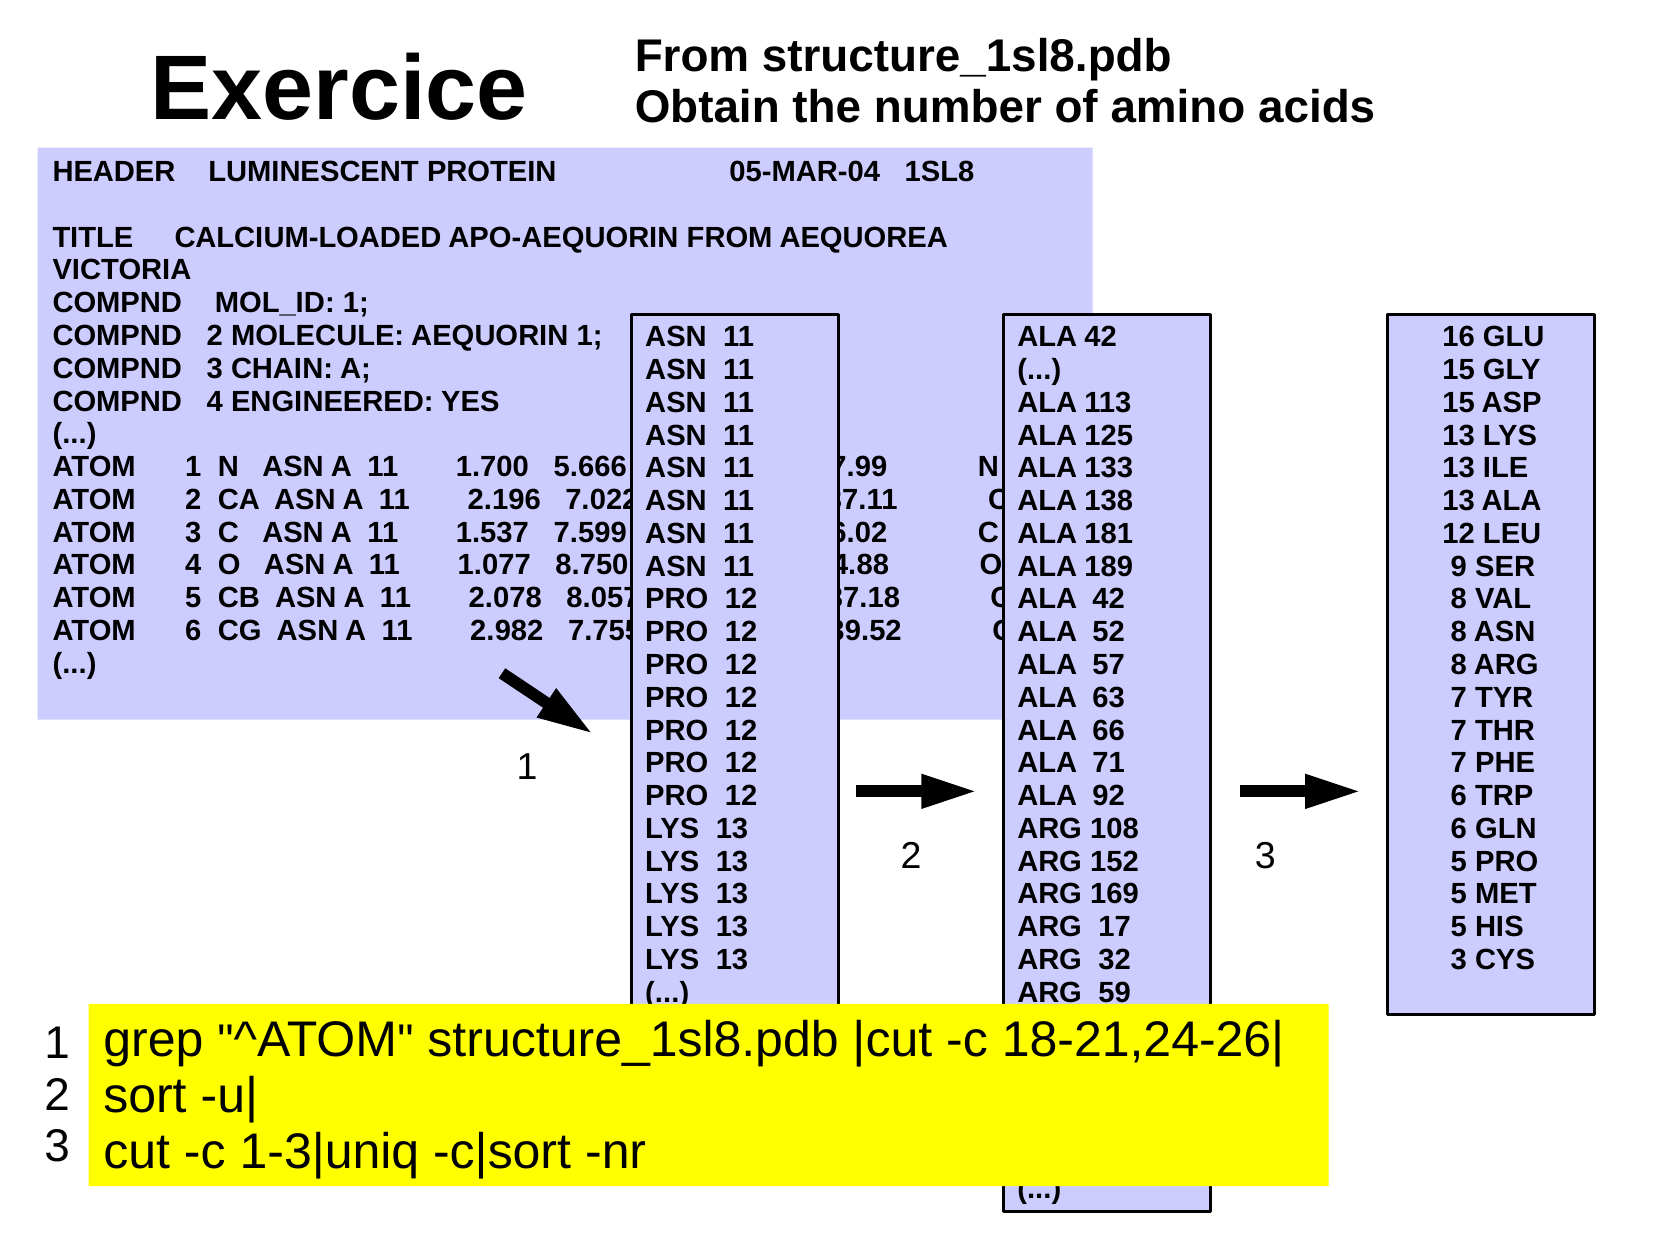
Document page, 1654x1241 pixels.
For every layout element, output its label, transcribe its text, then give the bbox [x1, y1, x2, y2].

text_box Exercice [29, 29, 650, 147]
text_box ASN 11 ASN 11 ASN 11 ASN 11 ASN 11 ASN 11 ASN 11 ASN 11 PRO 12 PRO 12 PRO 12 PRO 12 PRO 12 PRO 12 PRO 12 LYS 13 LYS 13 LYS 13 LYS 13 LYS 13 (...) [631, 314, 839, 1003]
text_box ALA 42 (...) ALA 113 ALA 125 ALA 133 ALA 138 ALA 181 ALA 189 ALA 42 ALA 52 ALA 57 ALA 63 ALA 66 ALA 71 ALA 92 ARG 108 ARG 152 ARG 169 ARG 17 ARG 32 ARG 59 ARG 90 ARG 98 ASN 102 ASN 11 ASN 123 (...) [1003, 314, 1211, 1003]
text_box 2 [885, 826, 945, 884]
text_box ALA 42 (...) ALA 113 ALA 125 ALA 133 ALA 138 ALA 181 ALA 189 ALA 42 ALA 52 ALA 57 ALA 63 ALA 66 ALA 71 ALA 92 ARG 108 ARG 152 ARG 169 ARG 17 ARG 32 ARG 59 ARG 90 ARG 98 ASN 102 ASN 11 ASN 123 (...) [1003, 1187, 1211, 1212]
text_box 3 [1240, 826, 1329, 884]
text_box From structure_1sl8.pdb Obtain the number of amino acids [620, 22, 1536, 140]
text_box 1 2 3 [29, 1009, 119, 1182]
text_box HEADER LUMINESCENT PROTEIN 05-MAR-04 1SL8 TITLE CALCIUM-LOADED APO-AEQUORIN FROM AEQUOREA VICTORIA COMPND MOL_ID: 1; COMPND 2 MOLECULE: AEQUORIN 1; COMPND 3 CHAIN: A; COMPND 4 ENGINEERED: YES (...) ATOM 1 N ASN A 11 1.700 5.666 56.904 1.00 37.99 N ATOM 2 CA ASN A 11 2.196 7.022 57.369 1.00 37.11 C ATOM 3 C ASN A 11 1.537 7.599 58.630 1.00 36.02 C ATOM 4 O ASN A 11 1.077 8.750 58.596 1.00 34.88 O ATOM 5 CB ASN A 11 2.078 8.057 56.231 1.00 37.18 C ATOM 6 CG ASN A 11 2.982 7.755 55.070 1.00 39.52 C (...) [37, 147, 1093, 720]
text_box grep "^ATOM" structure_1sl8.pdb |cut -c 18-21,24-26| sort -u| cut -c 1-3|uniq -c|sort -nr [88, 1003, 1329, 1187]
text_box 16 GLU 15 GLY 15 ASP 13 LYS 13 ILE 13 ALA 12 LEU 9 SER 8 VAL 8 ASN 8 ARG 7 TYR 7 THR 7 PHE 6 TRP 6 GLN 5 PRO 5 MET 5 HIS 3 CYS [1387, 314, 1595, 1015]
text_box 1 [501, 738, 591, 796]
